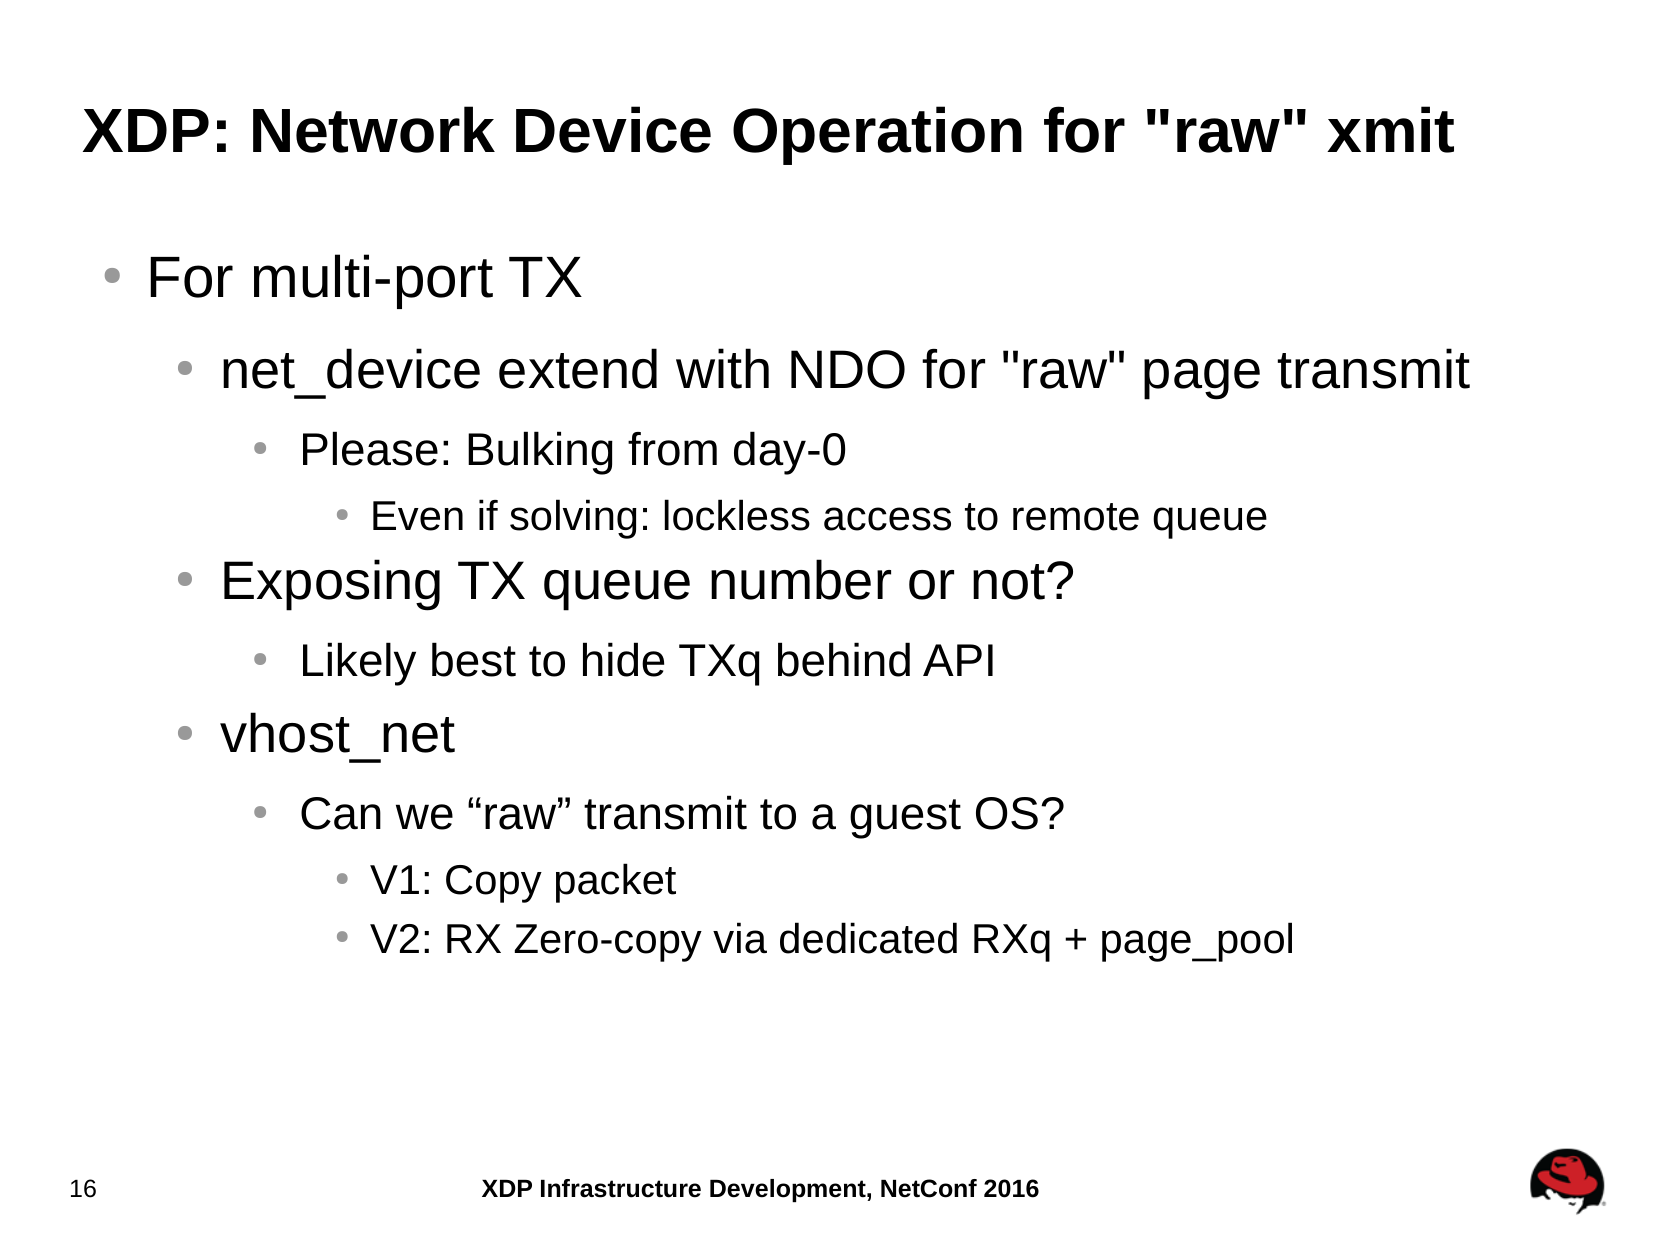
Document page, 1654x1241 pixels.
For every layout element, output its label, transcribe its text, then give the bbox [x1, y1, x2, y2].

list For multi-port TX net_device extend with NDO for "raw" page transmit Please: Bulking from day-0 Even if solving: lockless access to remote queue Exposing TX queue number or not? Likely best to hide TXq behind API vhost_net Can we “raw” transmit to a guest OS? V1: Copy packet V2: RX Zero-copy via dedicated RXq + page_pool [86, 244, 1575, 1039]
title XDP: Network Device Operation for "raw" xmit [82, 37, 1571, 226]
picture [1529, 1146, 1612, 1224]
